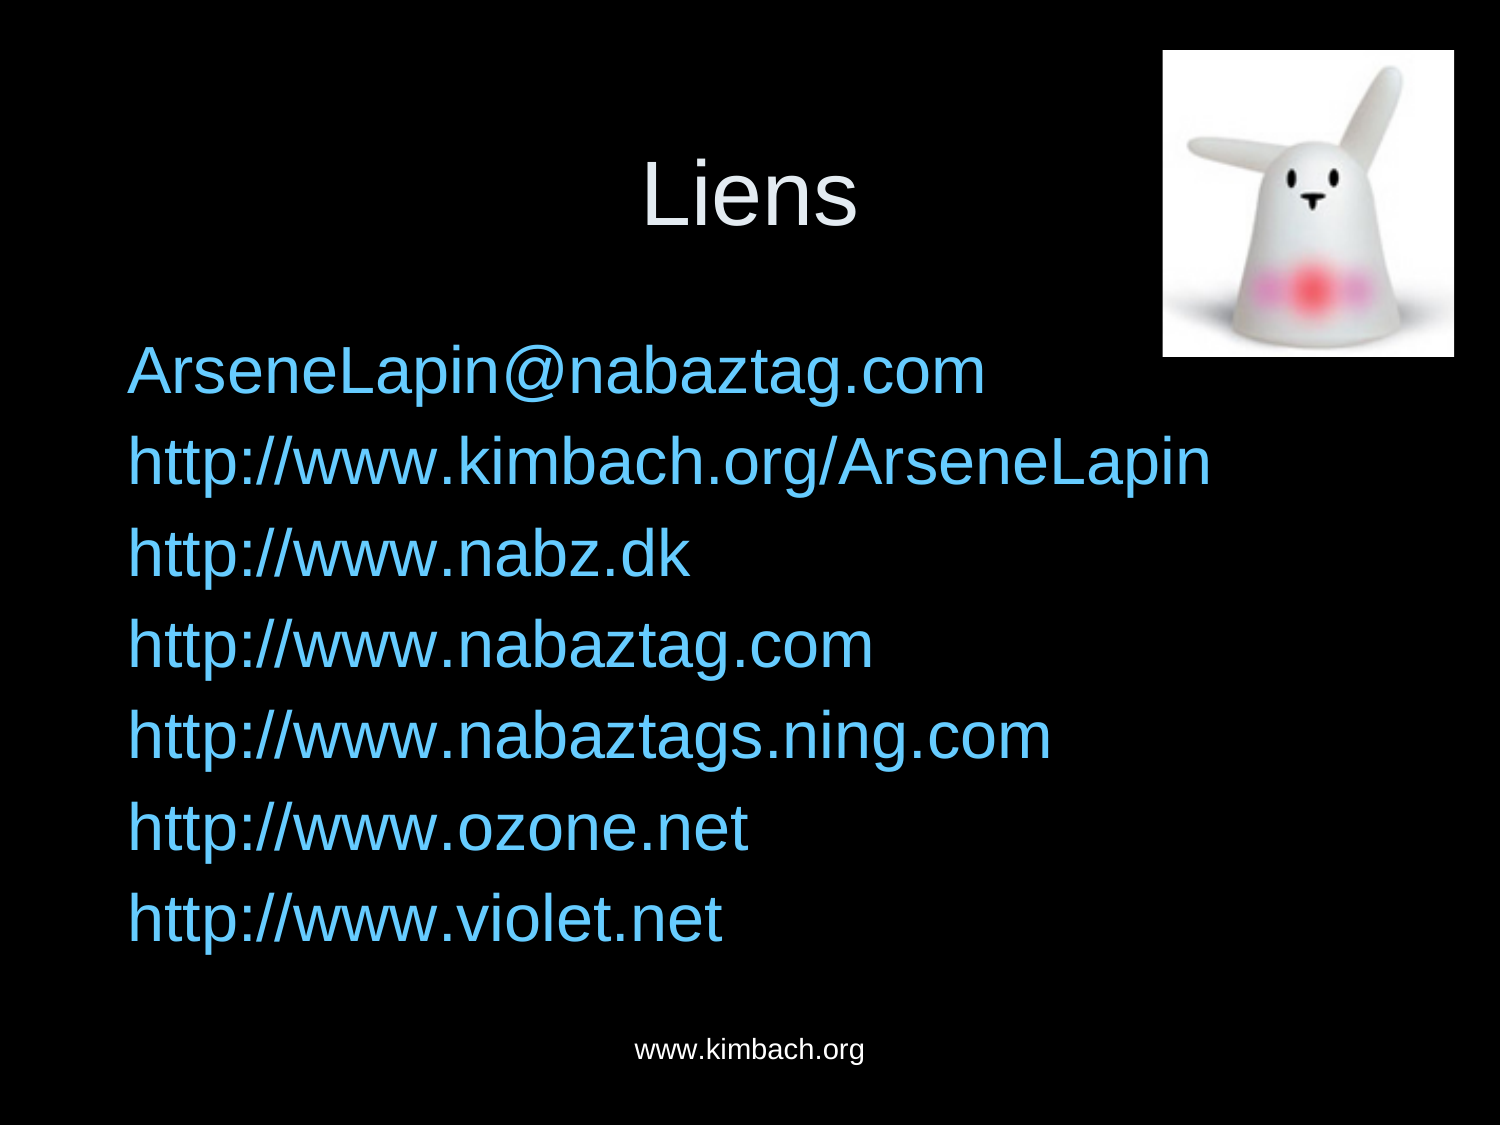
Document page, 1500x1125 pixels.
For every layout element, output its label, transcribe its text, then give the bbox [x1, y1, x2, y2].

picture [1162, 50, 1455, 357]
title Liens [112, 99, 1162, 288]
list ArseneLapin@nabaztag.com http://www.kimbach.org/ArseneLapin http://www.nabz.dk http://www.nabaztag.com http://www.nabaztags.ning.com http://www.ozone.net http://www.violet.net [112, 324, 1388, 1001]
